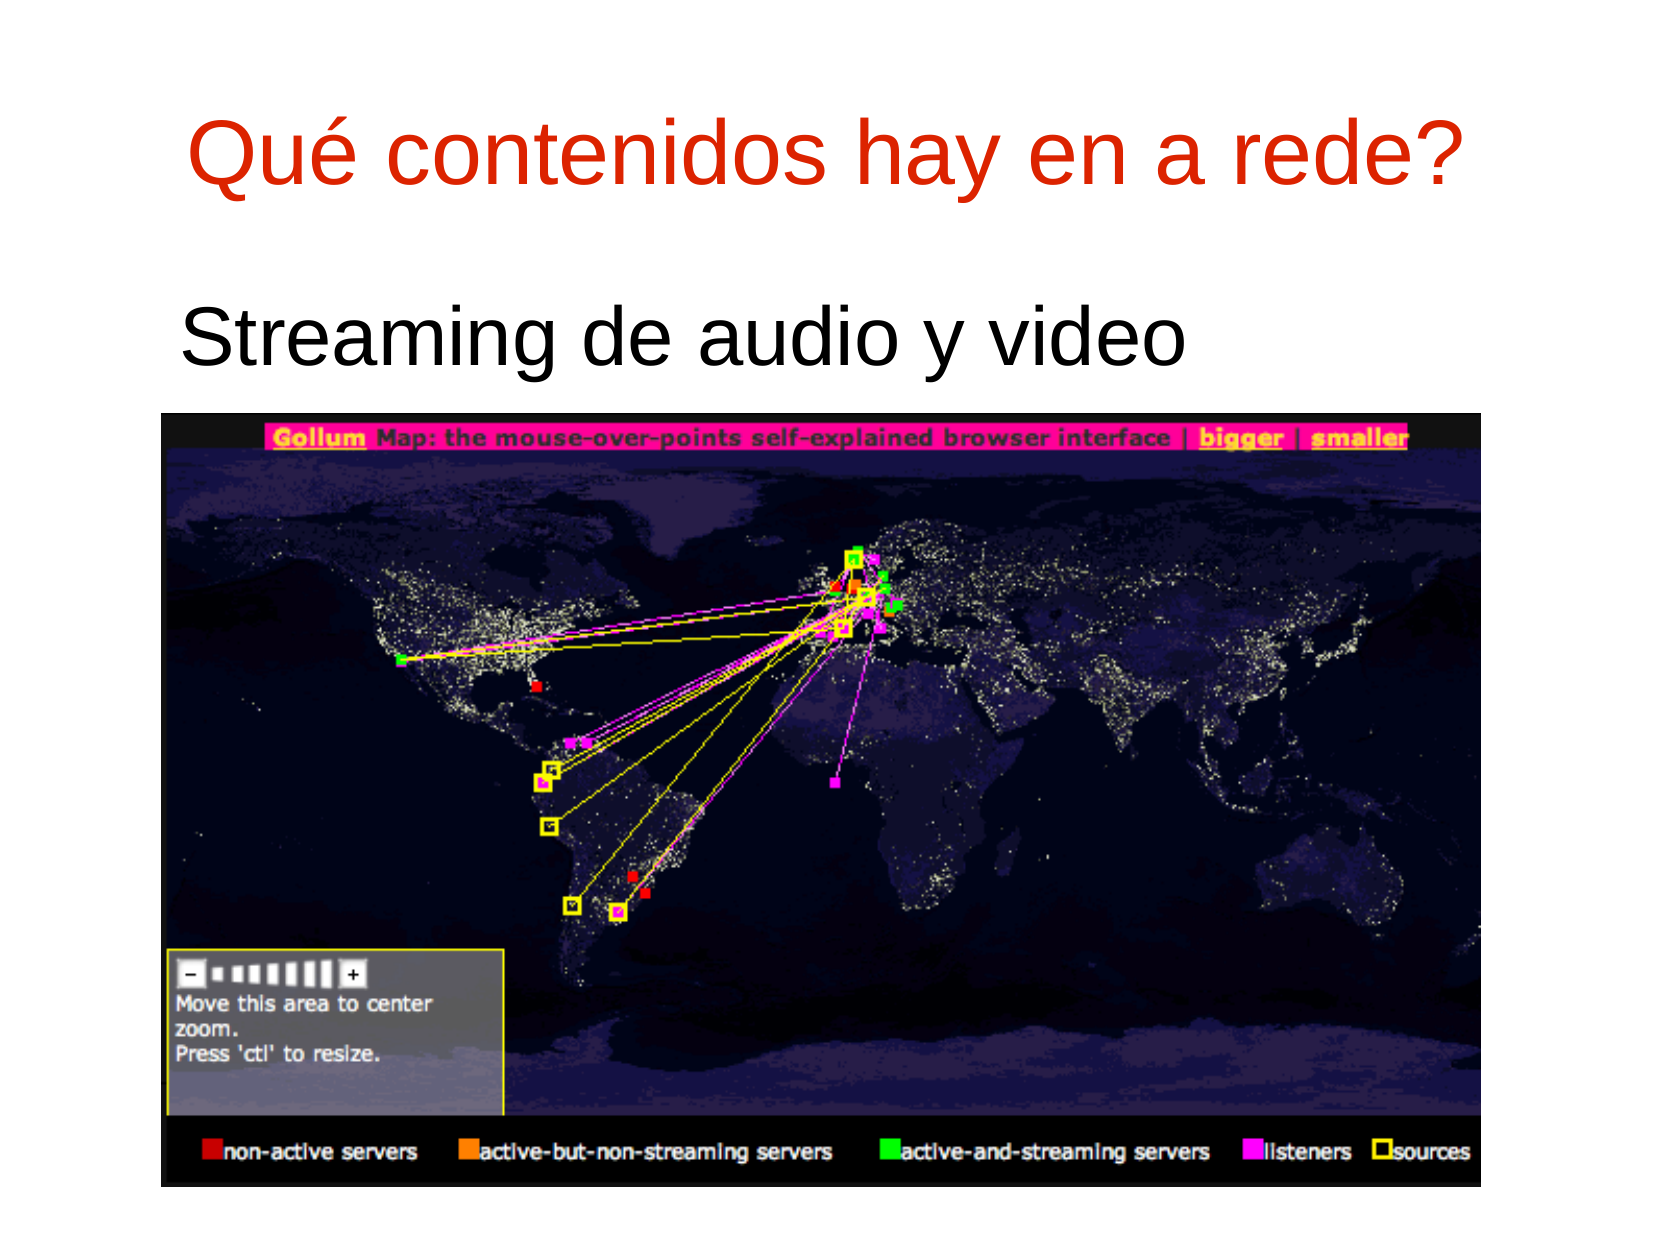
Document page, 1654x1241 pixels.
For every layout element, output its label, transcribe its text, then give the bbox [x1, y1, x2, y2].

picture [161, 413, 1481, 1187]
title Qué contenidos hay en a rede? [82, 49, 1571, 257]
list Streaming de audio y video [161, 290, 1534, 1109]
